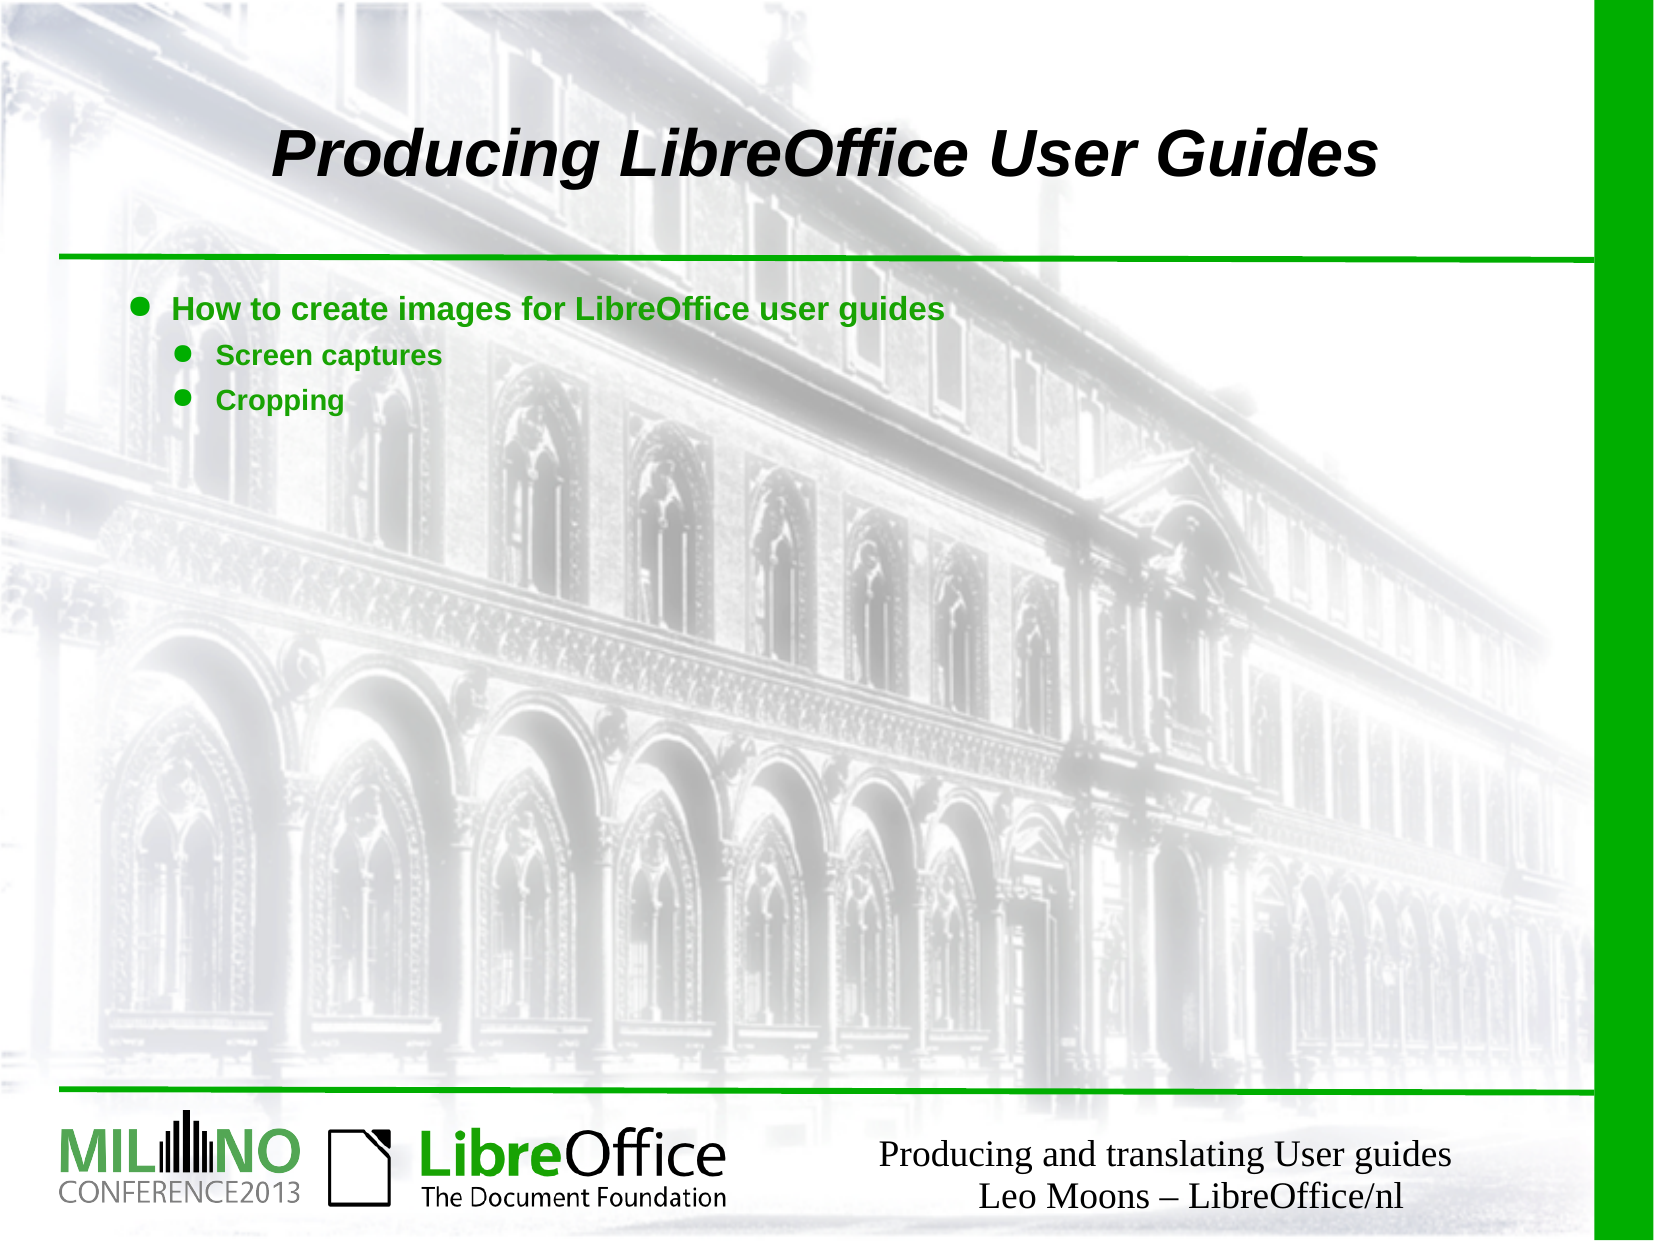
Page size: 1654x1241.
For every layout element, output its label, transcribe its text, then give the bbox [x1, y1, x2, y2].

list How to create images for LibreOffice user guides Screen captures Cropping [82, 290, 1571, 1010]
text_box Producing and translating User guides Leo Moons – LibreOffice/nl [864, 1126, 1519, 1224]
picture [0, 1, 1594, 1241]
title Producing LibreOffice User Guides [82, 49, 1571, 257]
